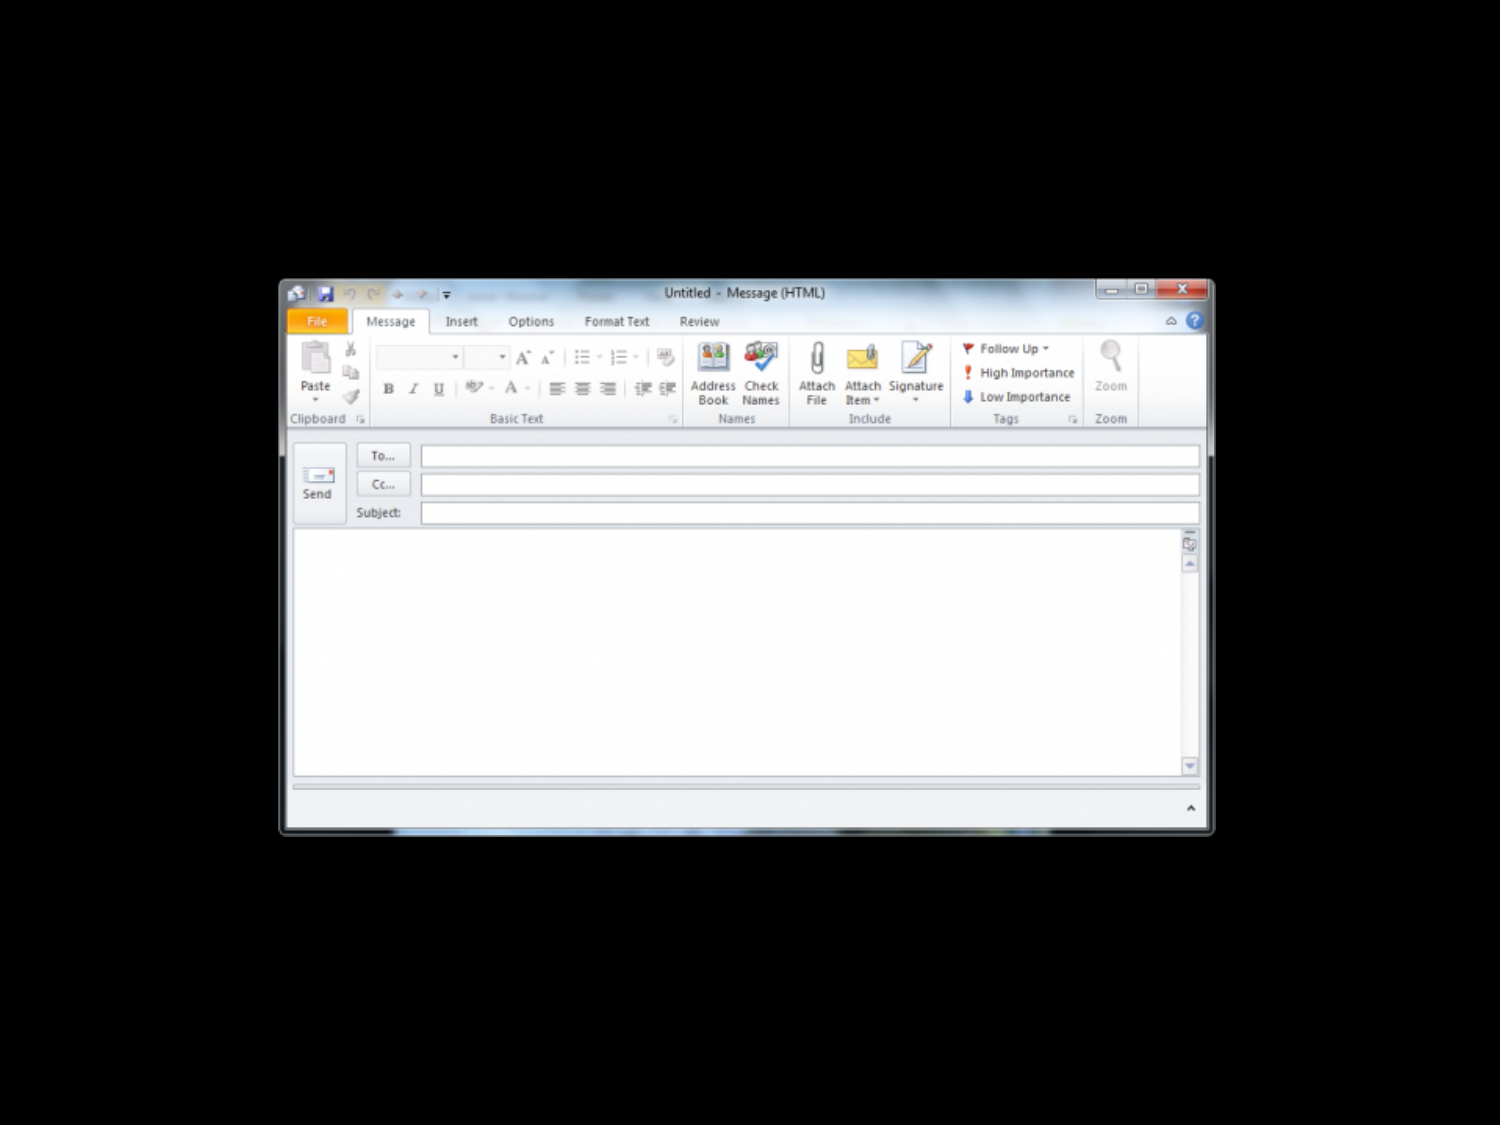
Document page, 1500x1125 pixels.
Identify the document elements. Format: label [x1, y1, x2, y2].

picture [277, 278, 1216, 837]
